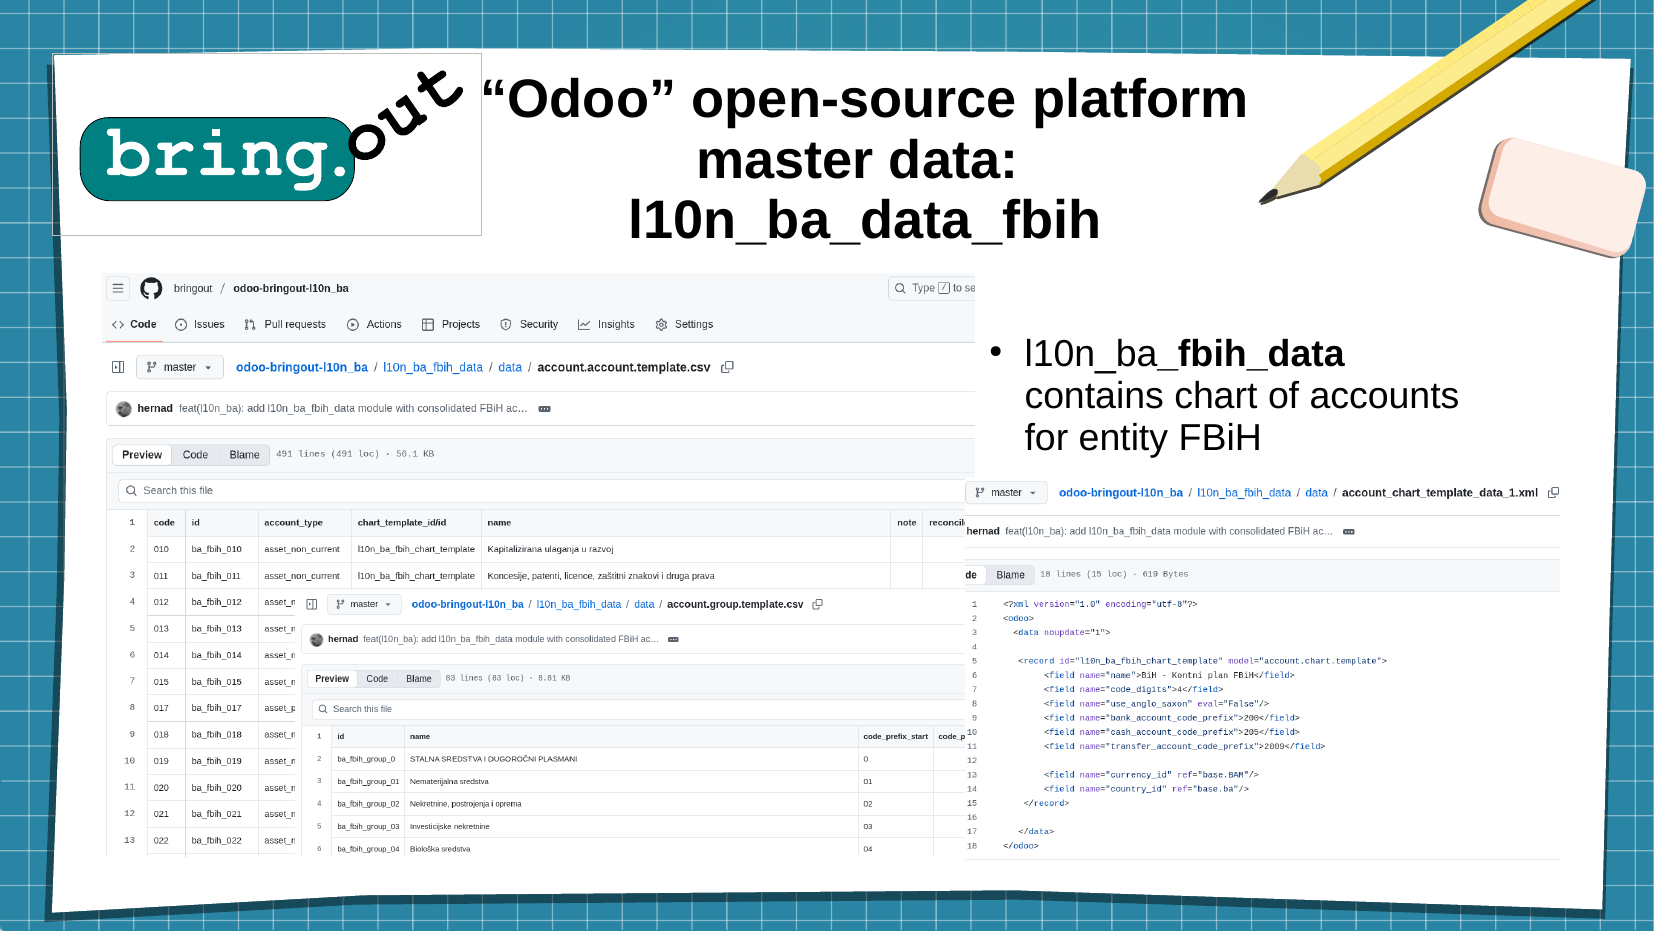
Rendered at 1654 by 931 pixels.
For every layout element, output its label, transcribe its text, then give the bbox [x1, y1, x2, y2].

title “Odoo” open-source platform master data: l10n_ba_data_fbih [466, 29, 1264, 290]
picture [102, 273, 1560, 863]
text_box l10n_ba_fbih_data contains chart of accounts for entity FBiH [975, 324, 1506, 478]
picture [51, 53, 483, 237]
